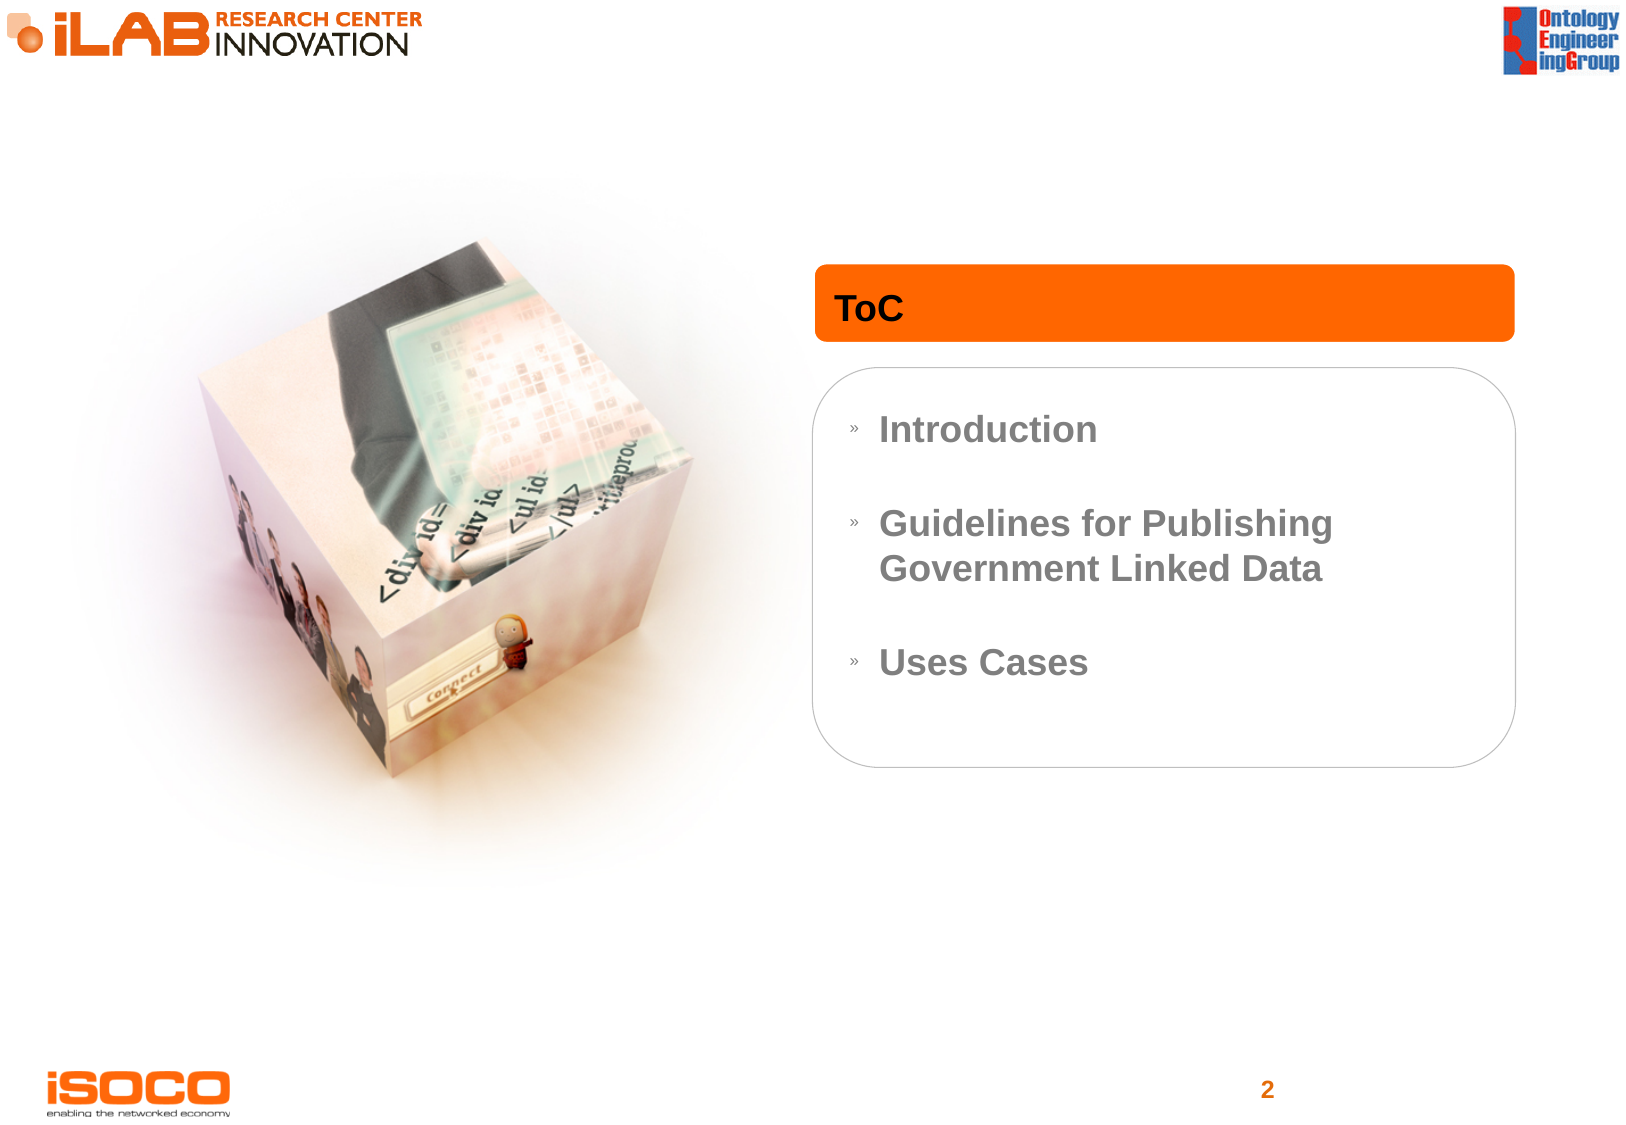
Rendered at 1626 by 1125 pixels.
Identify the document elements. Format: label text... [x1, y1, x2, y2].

picture [0, 117, 910, 957]
text_box Introduction Guidelines for Publishing Government Linked Data Uses Cases [812, 367, 1516, 768]
text_box ToC [812, 262, 1518, 345]
picture [47, 1071, 230, 1117]
picture [1501, 5, 1620, 77]
picture [0, 5, 429, 61]
